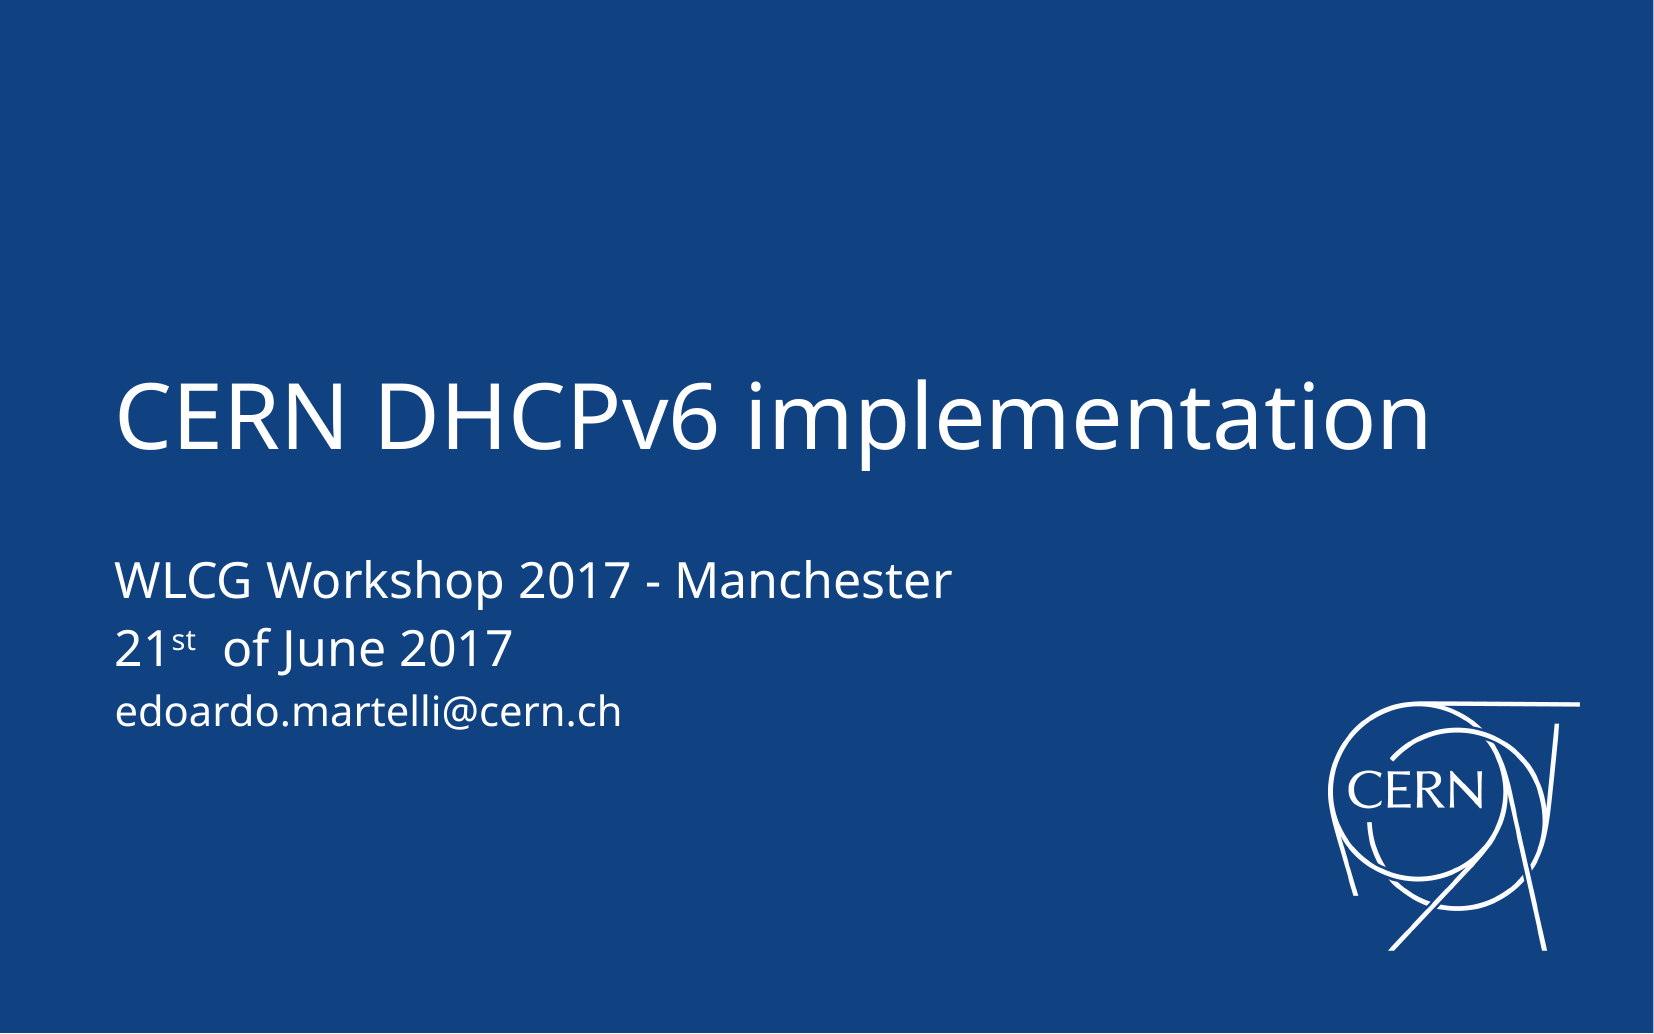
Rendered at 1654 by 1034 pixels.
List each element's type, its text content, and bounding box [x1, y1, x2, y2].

title CERN DHCPv6 implementation WLCG Workshop 2017 - Manchester 21st of June 2017 edoardo.martelli@cern.ch [114, 226, 1630, 864]
picture [1328, 864, 1580, 952]
